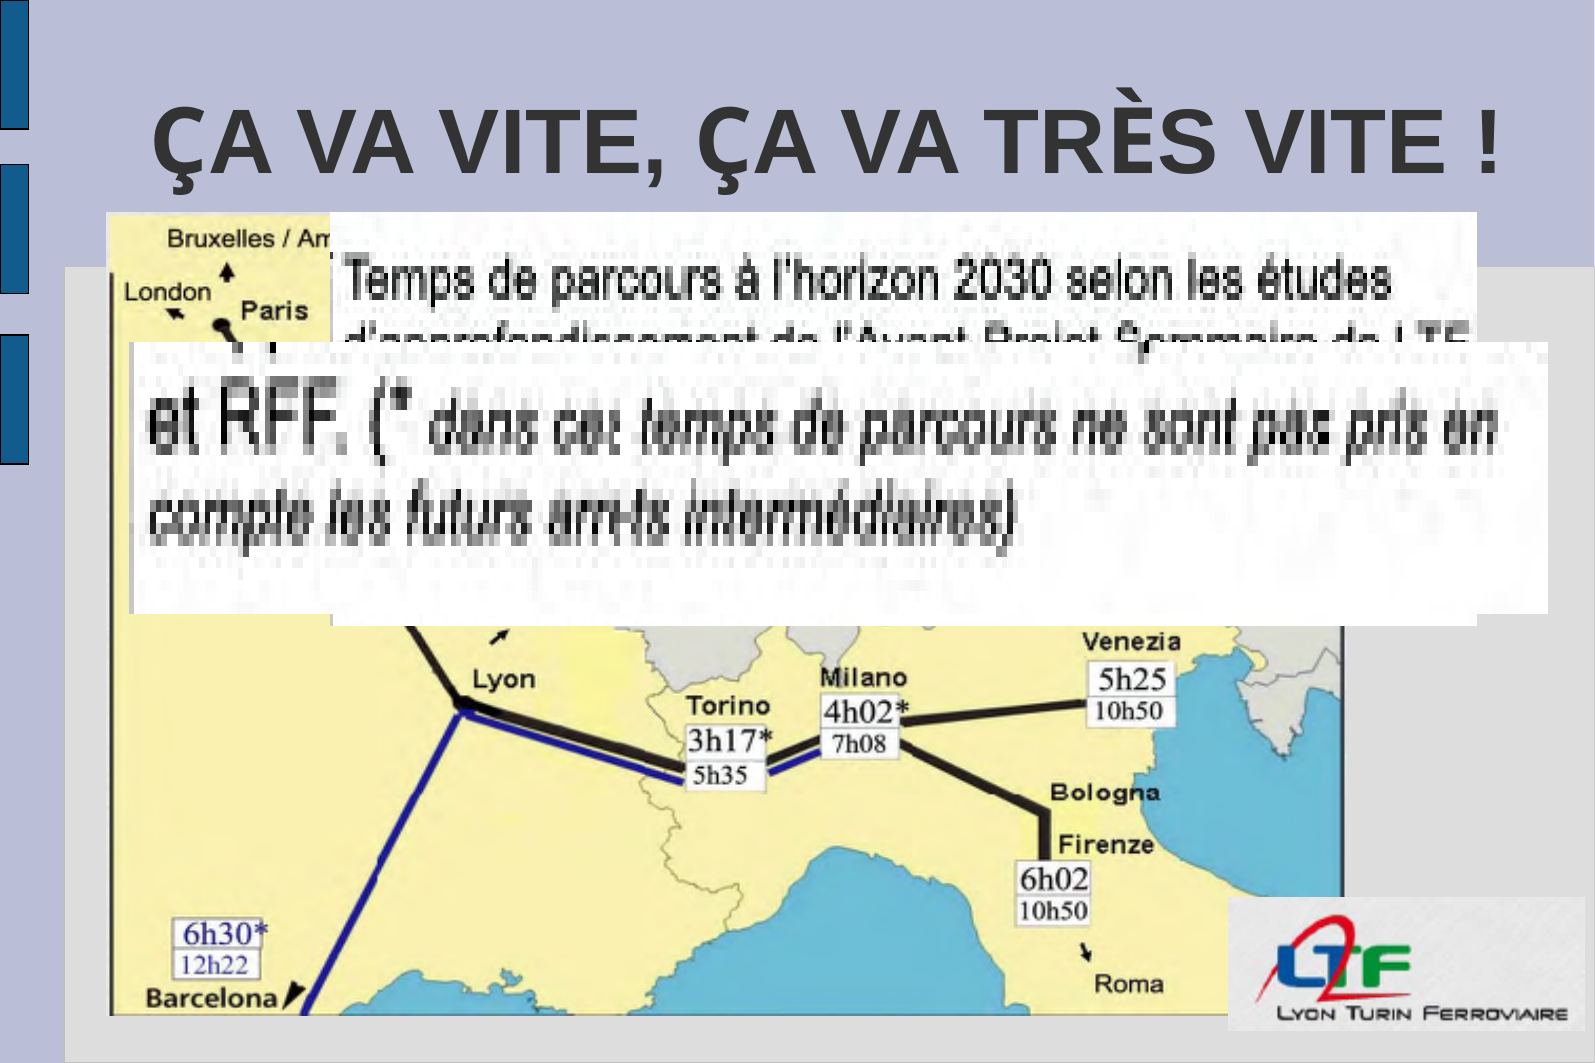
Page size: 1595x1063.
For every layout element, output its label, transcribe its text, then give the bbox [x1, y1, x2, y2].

picture [106, 212, 1585, 1031]
text_box ÇA VA VITE, ÇA VA TRÈS VITE ! [130, 47, 1524, 225]
